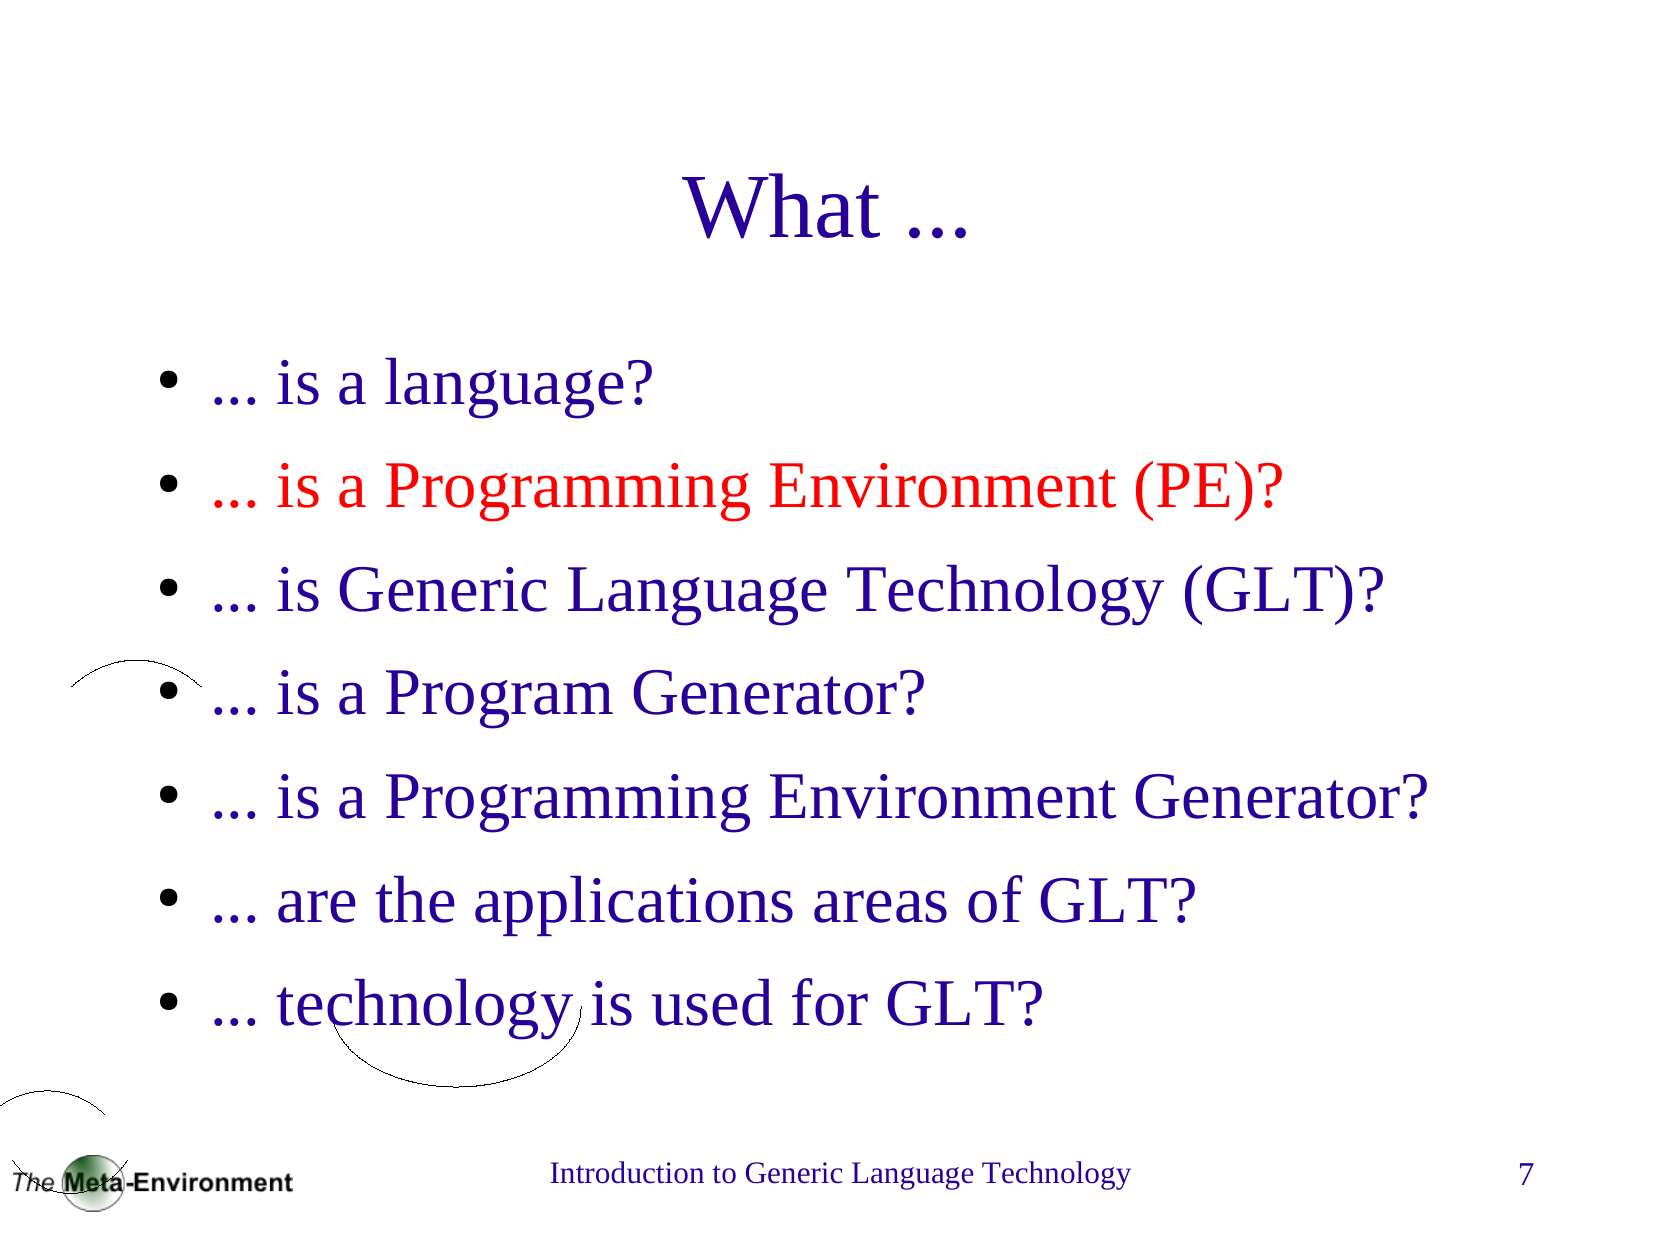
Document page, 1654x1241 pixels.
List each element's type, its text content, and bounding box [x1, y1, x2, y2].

picture [13, 1155, 293, 1212]
title What ... [121, 102, 1534, 311]
list ... is a language? ... is a Programming Environment (PE)? ... is Generic Language Technology (GLT)? ... is a Program Generator? ... is a Programming Environment Generator? ... are the applications areas of GLT? ... technology is used for GLT? [121, 344, 1534, 1127]
